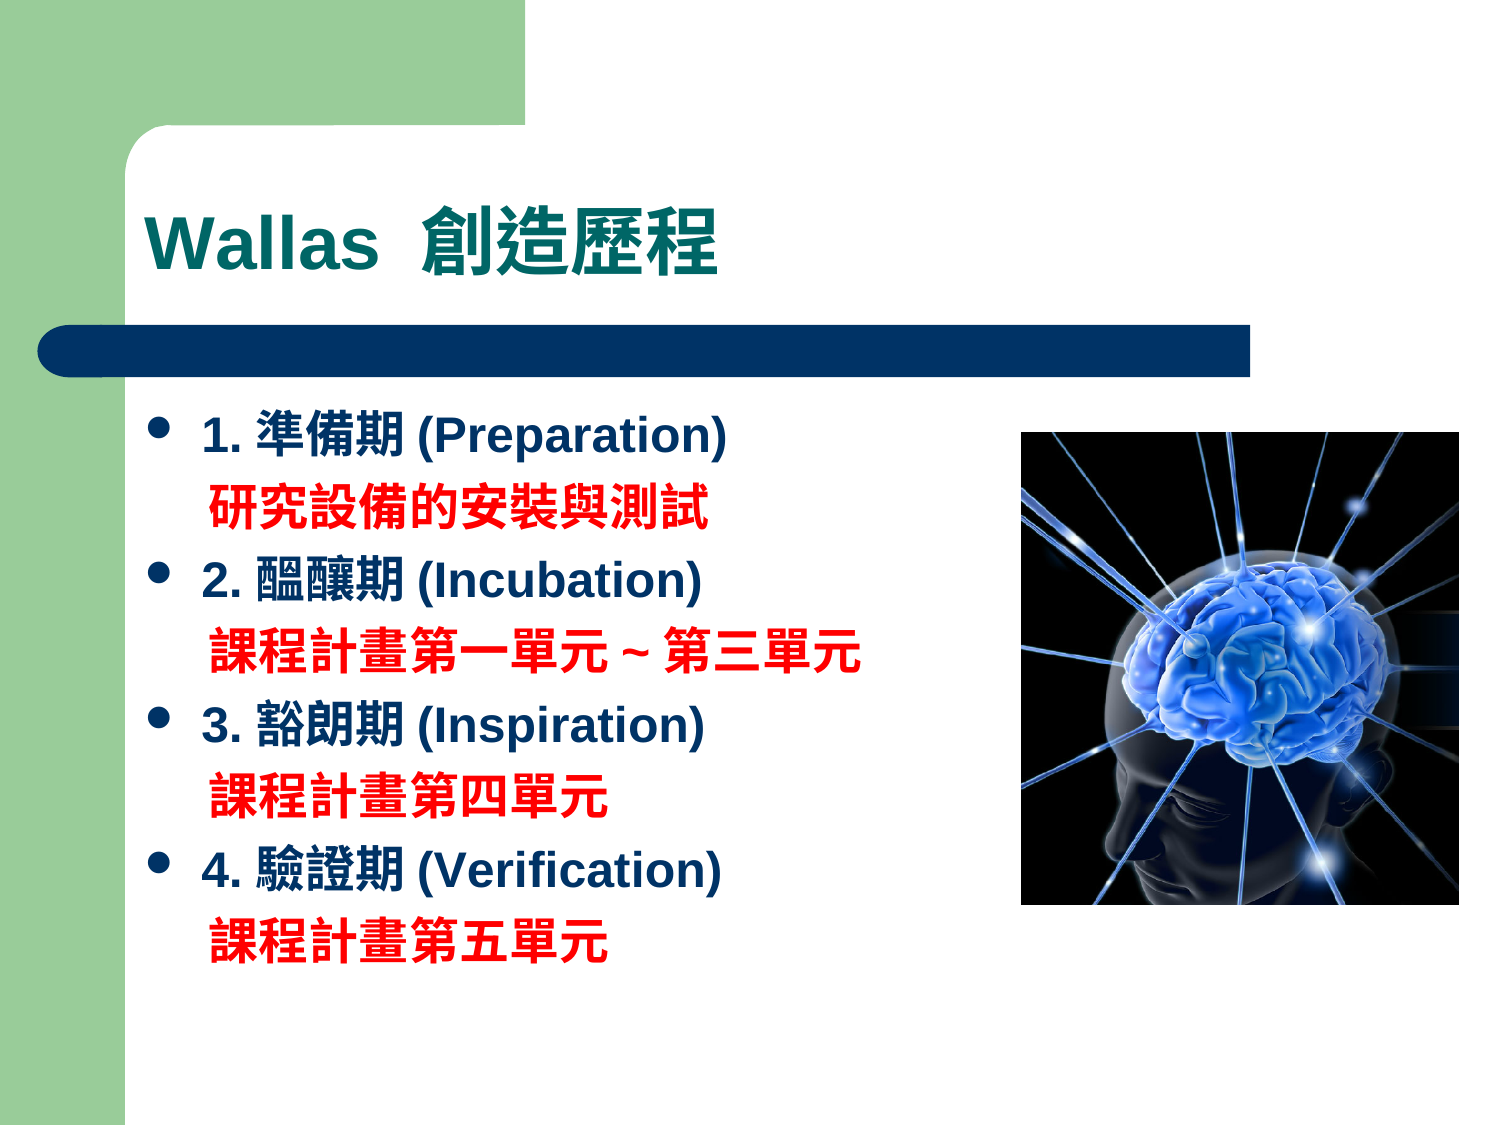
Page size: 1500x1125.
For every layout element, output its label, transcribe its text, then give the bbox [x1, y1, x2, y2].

list 1.準備期(Preparation) 研究設備的安裝與測試 2.醞釀期(Incubation) 課程計畫第一單元~第三單元 3.豁朗期(Inspiration) 課程計畫第四單元 4.驗證期(Verification) 課程計畫第五單元 [137, 387, 1400, 999]
title Wallas 創造歷程 [136, 136, 1414, 301]
picture [1021, 432, 1459, 905]
